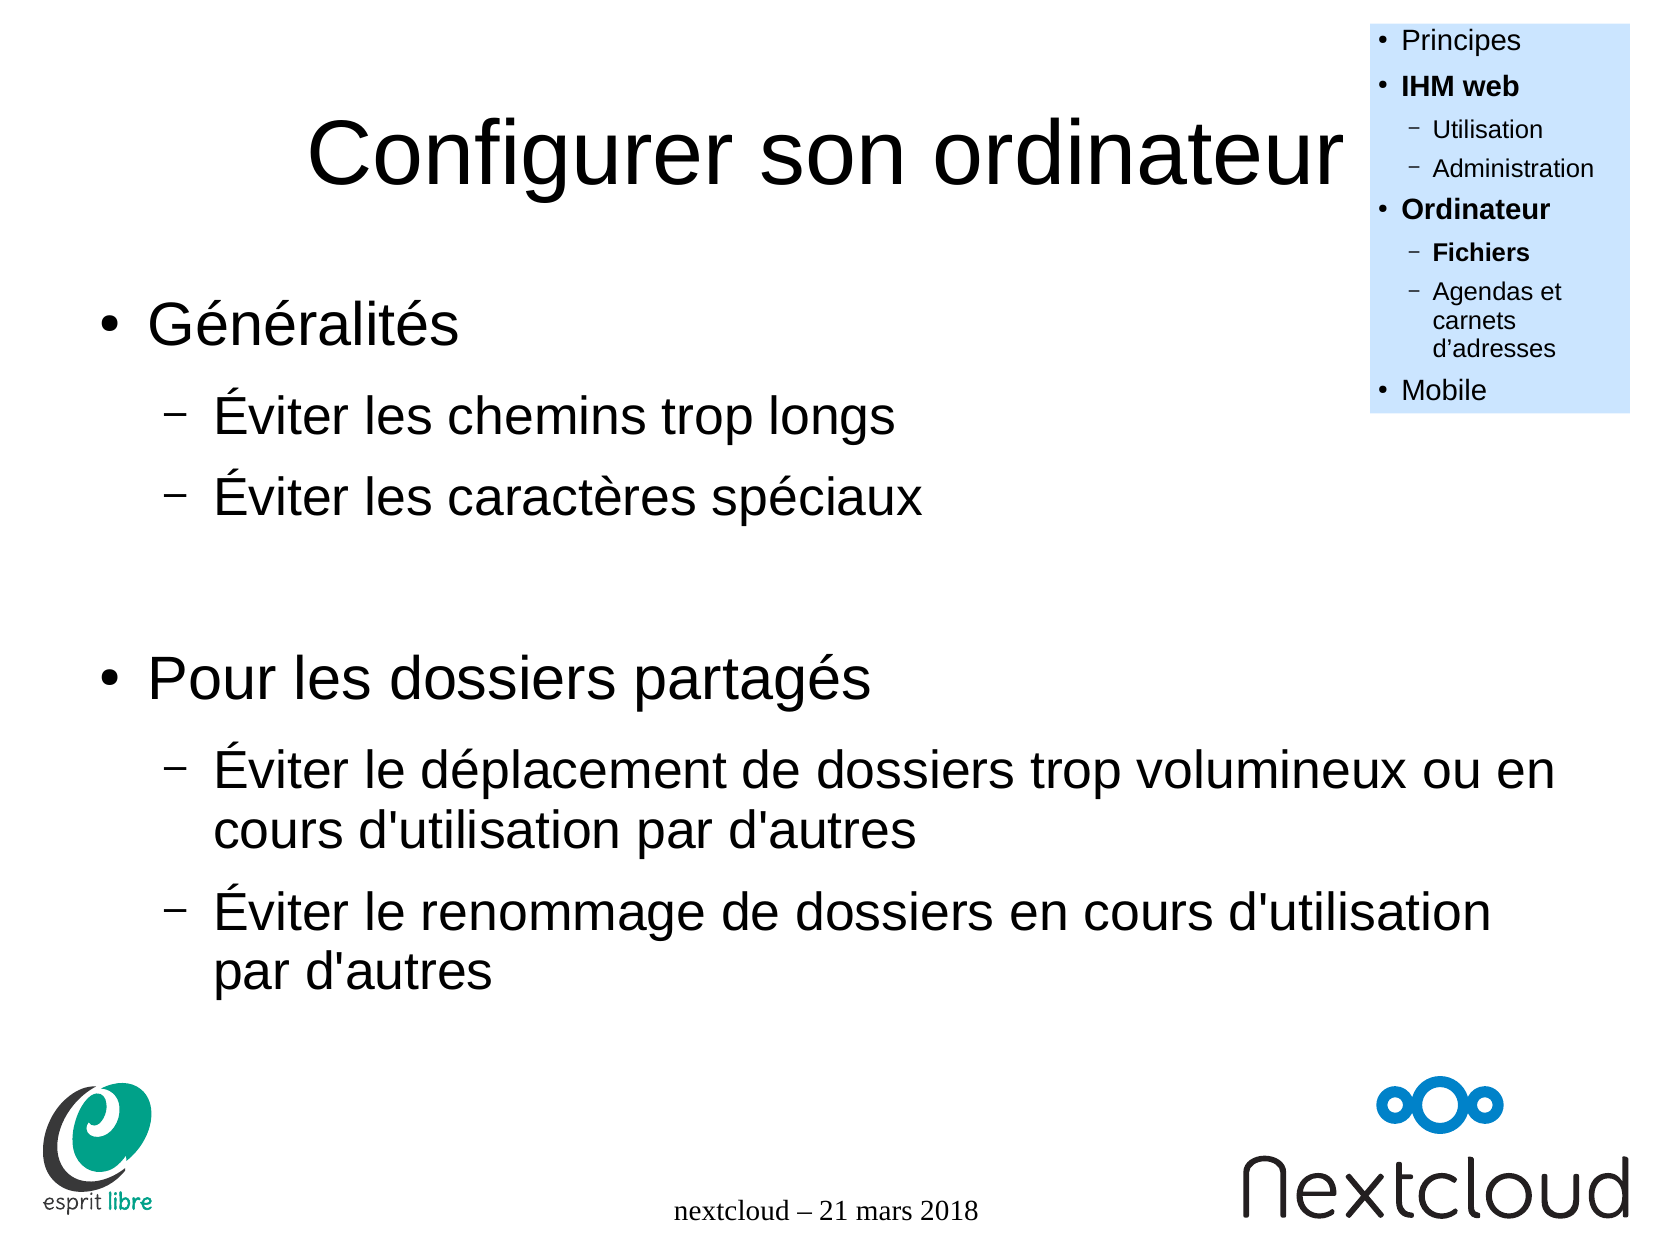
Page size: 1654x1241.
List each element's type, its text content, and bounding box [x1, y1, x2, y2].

title Configurer son ordinateur [82, 49, 1370, 257]
list Principes IHM web Utilisation Administration Ordinateur Fichiers Agendas et carnets d’adresses Mobile [1370, 23, 1630, 414]
list Généralités Éviter les chemins trop longs Éviter les caractères spéciaux Pour les dossiers partagés Éviter le déplacement de dossiers trop volumineux ou en cours d'utilisation par d'autres Éviter le renommage de dossiers en cours d'utilisation par d'autres [82, 290, 1571, 1010]
